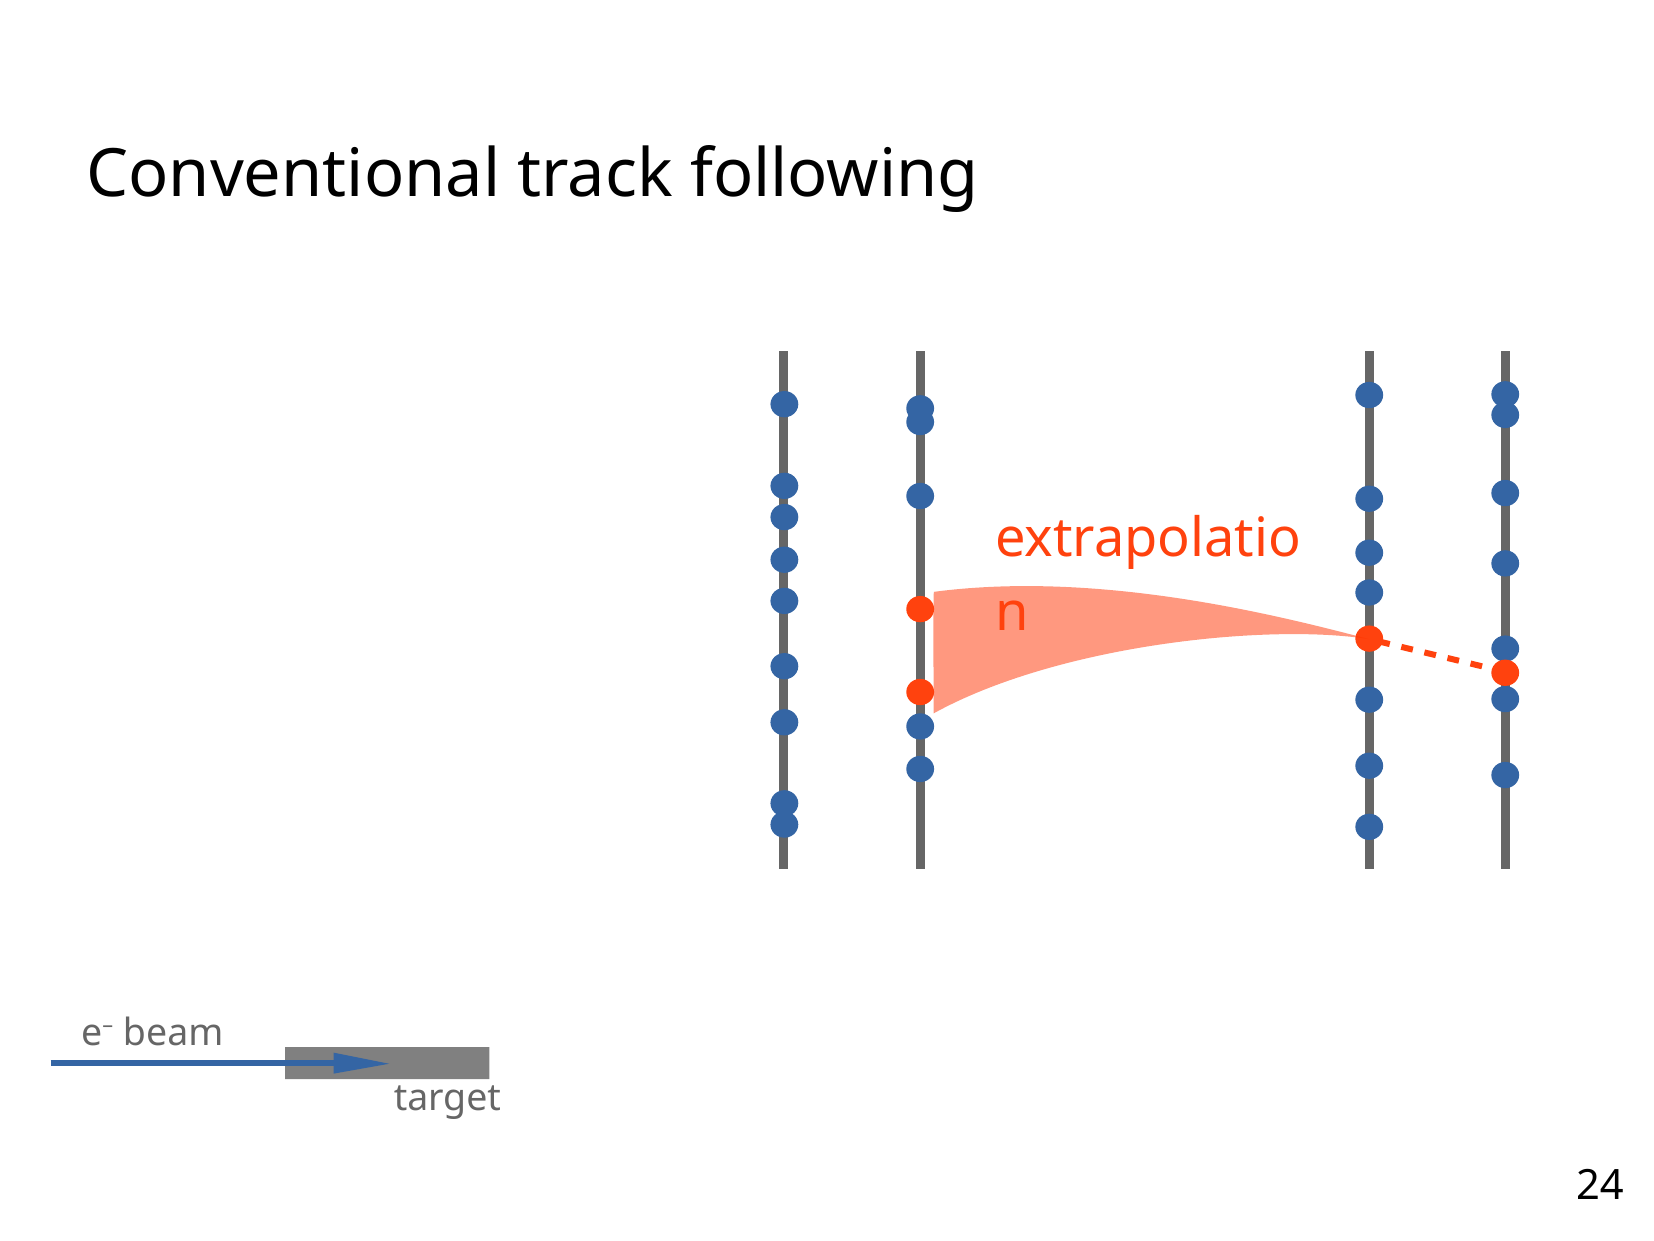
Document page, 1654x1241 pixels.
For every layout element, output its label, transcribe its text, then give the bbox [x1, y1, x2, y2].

text_box [770, 790, 799, 838]
text_box [770, 709, 799, 736]
text_box [1355, 579, 1384, 606]
text_box [1491, 550, 1520, 577]
text_box [1355, 381, 1384, 409]
text_box [770, 653, 799, 680]
text_box [1355, 752, 1384, 779]
text_box [1491, 635, 1520, 713]
text_box [1355, 686, 1384, 713]
text_box [770, 546, 799, 573]
text_box [285, 1066, 379, 1080]
text_box [770, 503, 799, 531]
text_box [770, 587, 799, 615]
text_box [770, 472, 799, 500]
text_box [906, 482, 935, 510]
text_box [770, 391, 799, 418]
text_box [1355, 539, 1384, 566]
text_box [1342, 625, 1384, 652]
text_box target [379, 1063, 549, 1132]
text_box [285, 1047, 490, 1063]
text_box [1491, 761, 1520, 789]
text_box [1491, 381, 1520, 429]
text_box extrapolation [980, 490, 1342, 673]
text_box e– beam [66, 997, 259, 1121]
text_box [1355, 813, 1384, 841]
text_box Conventional track following [86, 69, 1133, 272]
text_box [1491, 479, 1520, 507]
text_box [906, 713, 935, 740]
text_box [906, 587, 1032, 714]
text_box [906, 755, 935, 783]
text_box [906, 395, 935, 436]
text_box [1355, 485, 1384, 512]
